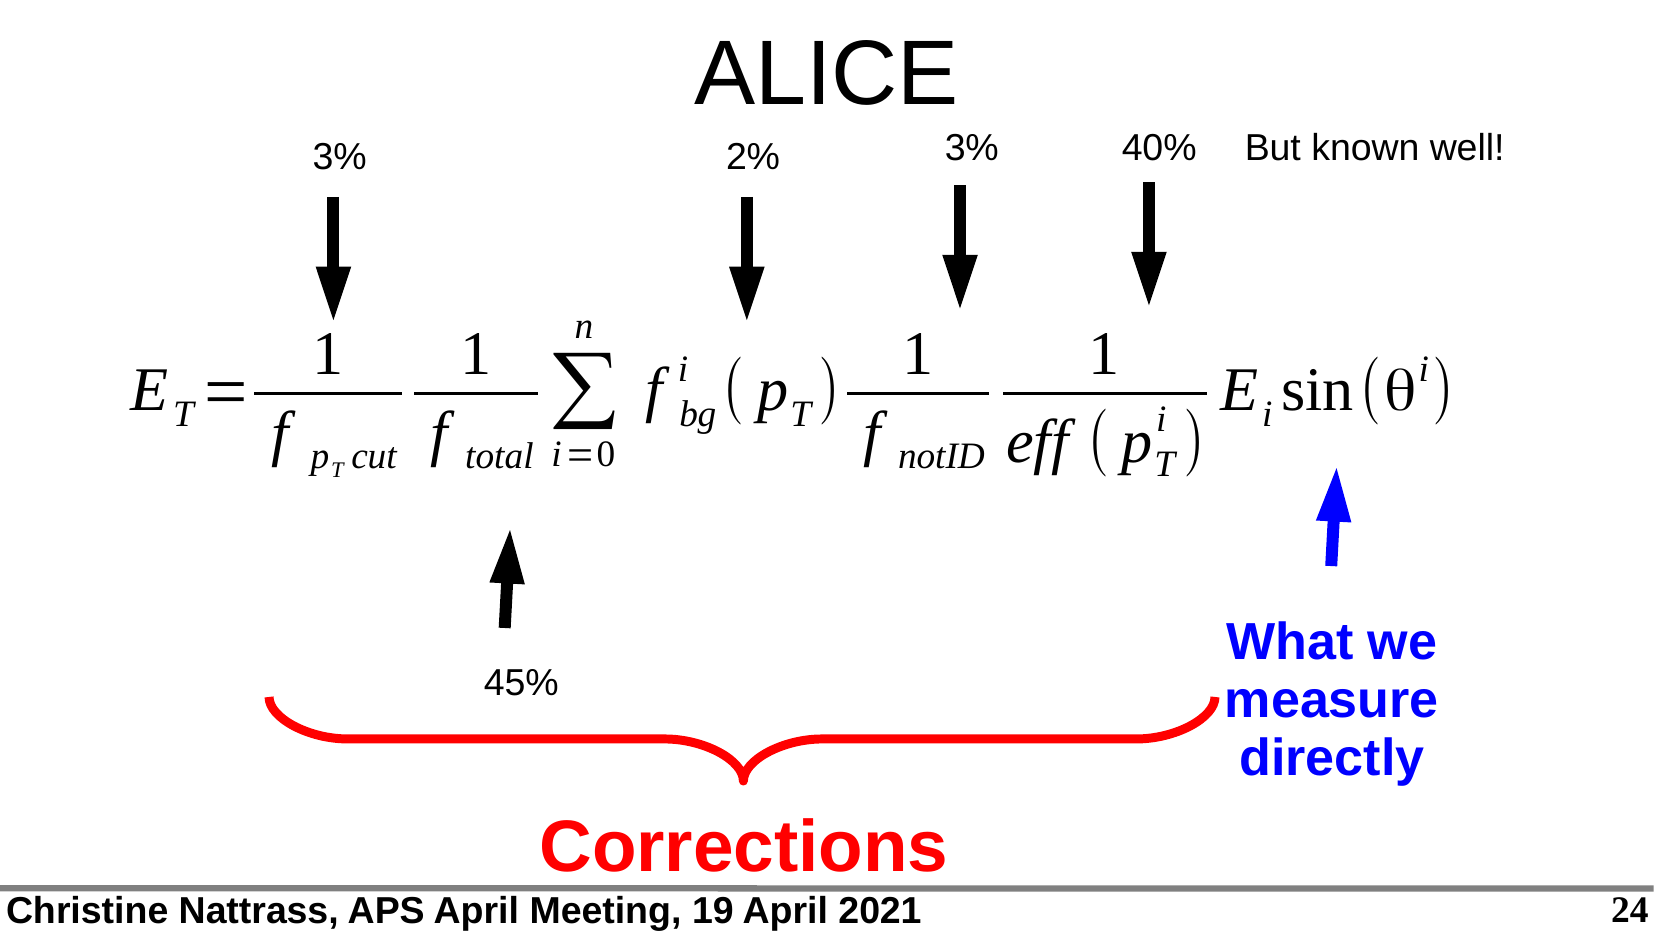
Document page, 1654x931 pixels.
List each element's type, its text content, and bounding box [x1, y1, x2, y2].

text_box 45% [469, 653, 601, 711]
text_box 3% [297, 128, 398, 186]
text_box But known well! [1230, 119, 1561, 176]
text_box 2% [711, 128, 811, 186]
text_box 40% [1107, 119, 1230, 176]
text_box 3% [930, 119, 1030, 176]
text_box What we measure directly [1185, 605, 1479, 796]
text_box Corrections [524, 798, 1020, 895]
title ALICE [82, 0, 1571, 151]
chart [120, 306, 1460, 486]
